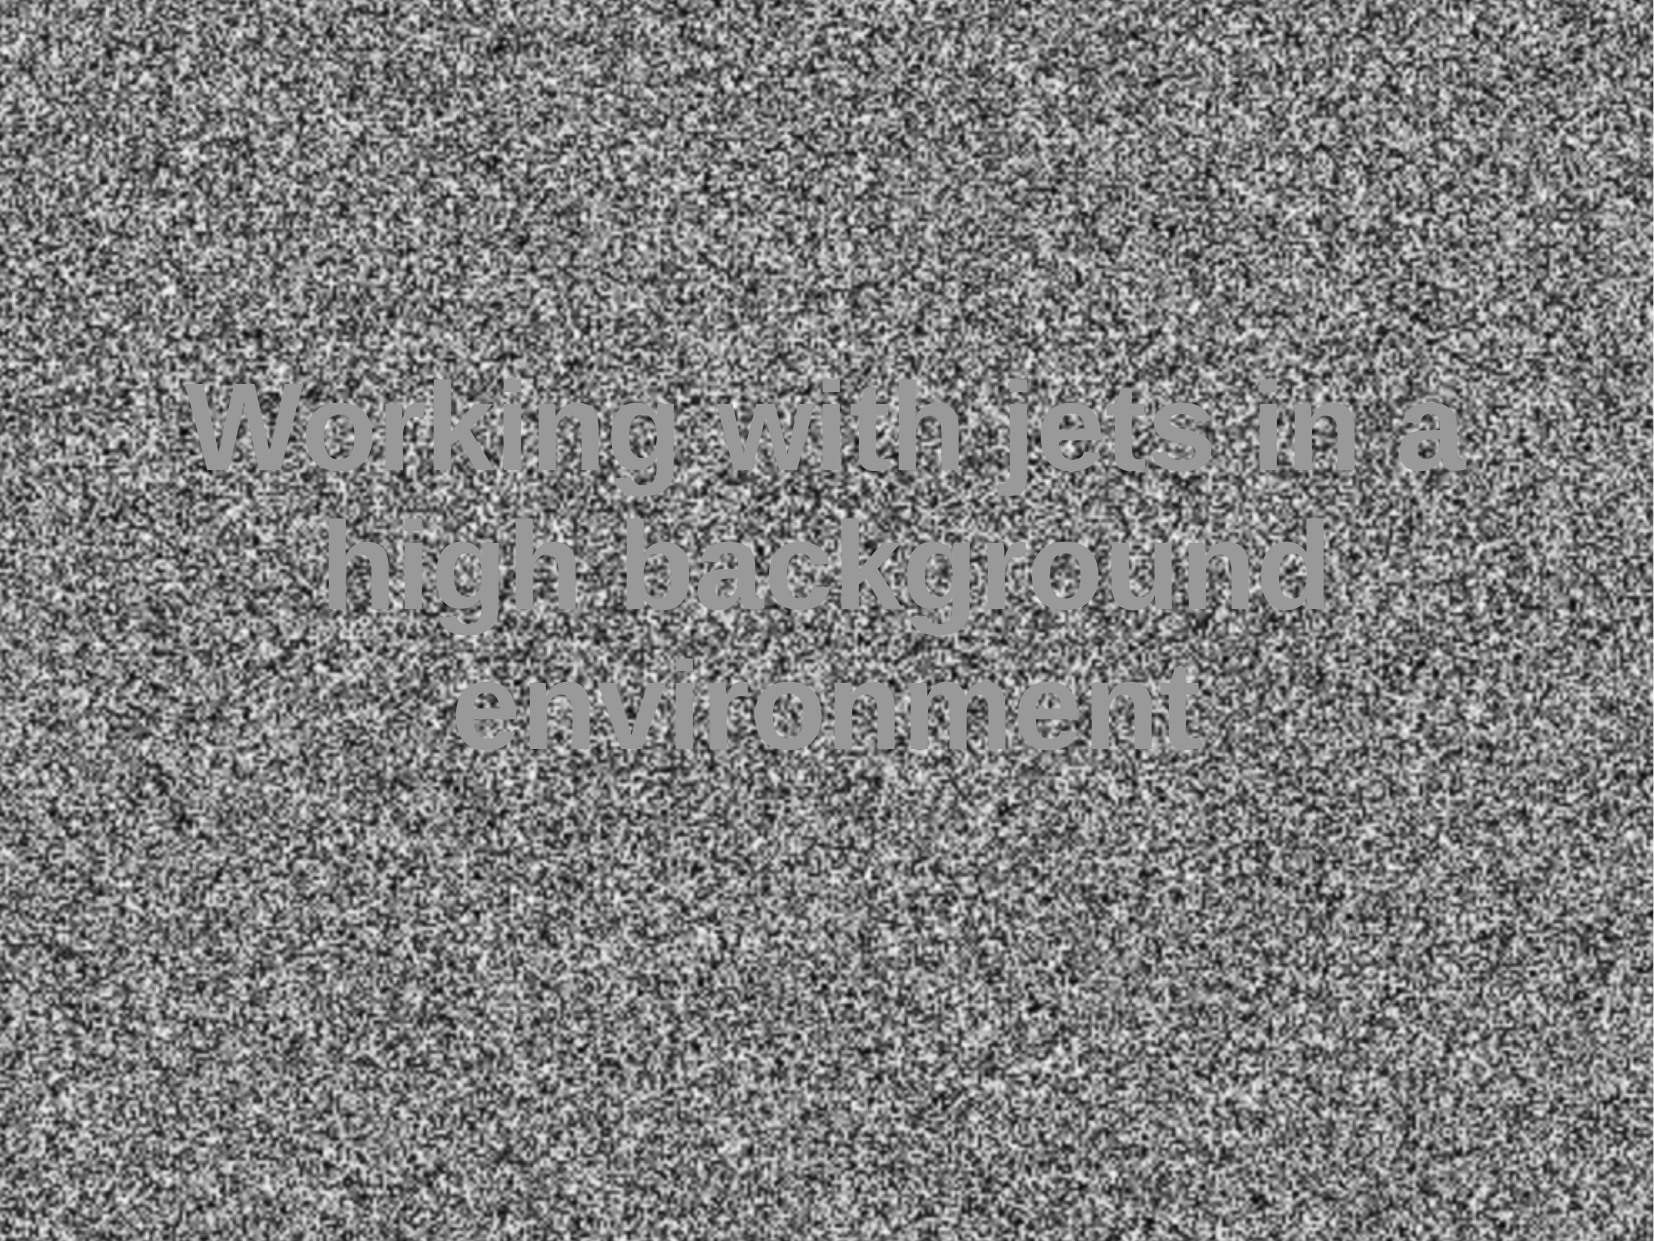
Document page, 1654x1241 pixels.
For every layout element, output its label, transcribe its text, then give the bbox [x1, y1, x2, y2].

title Working with jets in a high background environment [82, 356, 1571, 777]
picture [0, 0, 1654, 1241]
